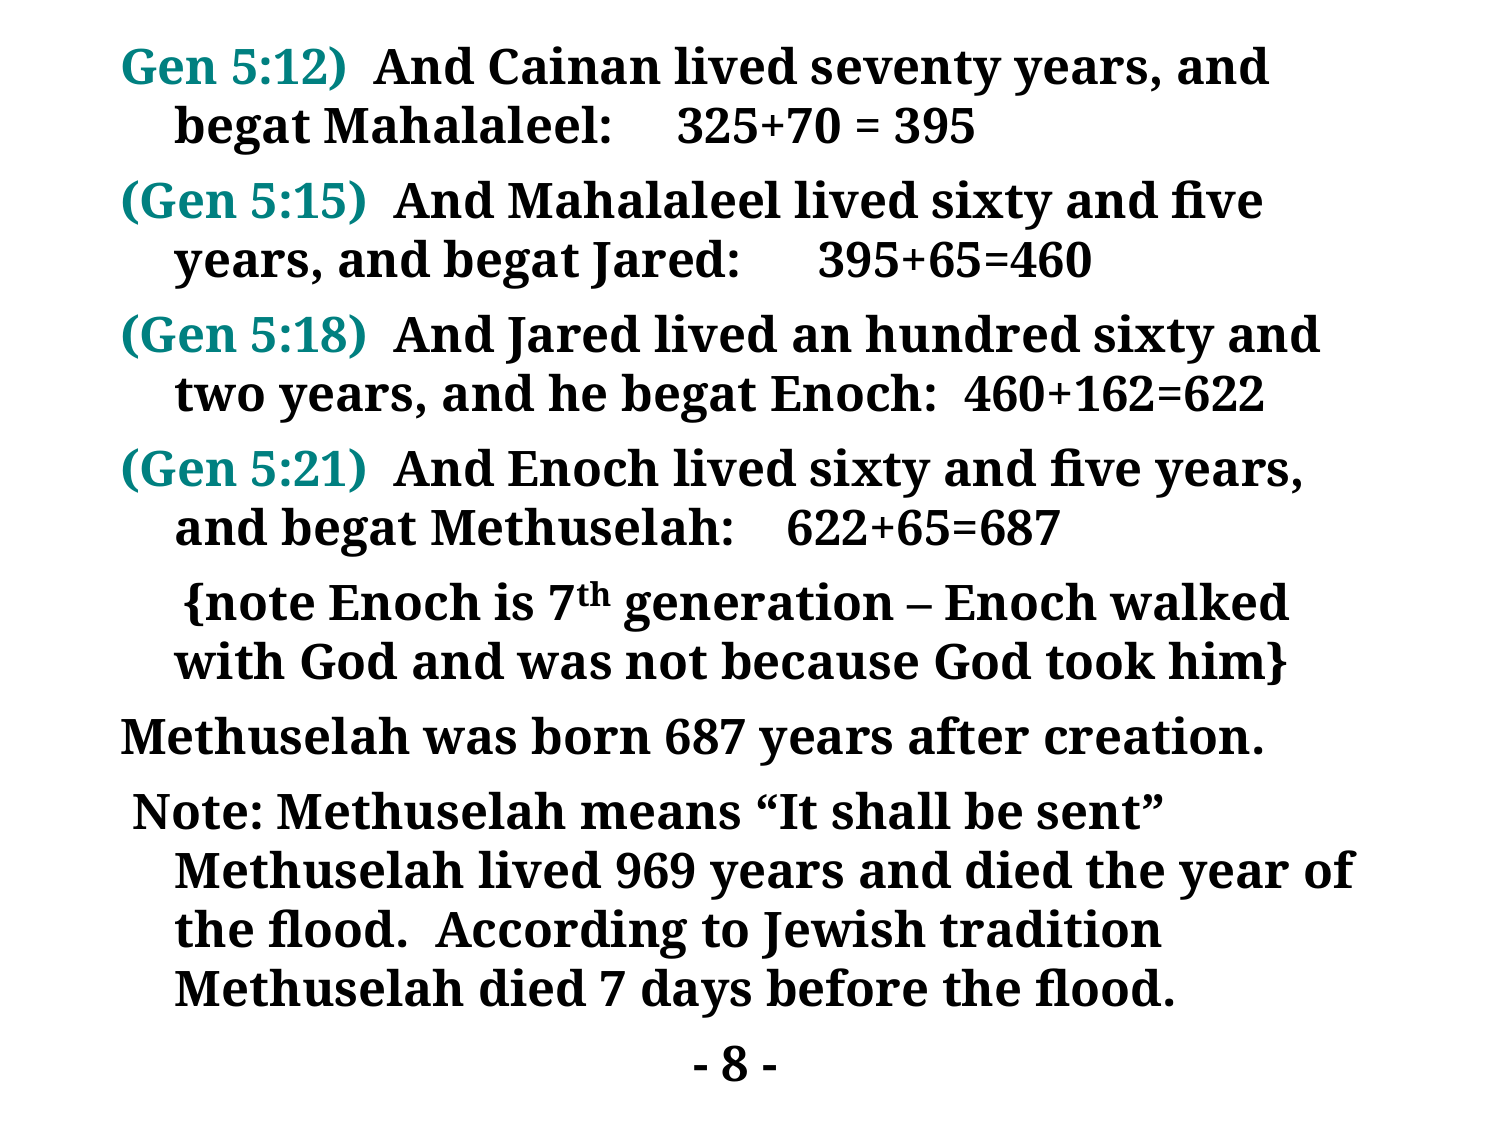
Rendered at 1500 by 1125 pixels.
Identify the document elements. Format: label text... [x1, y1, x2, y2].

list Gen 5:12) And Cainan lived seventy years, and begat Mahalaleel: 325+70 = 395 (Gen 5:15) And Mahalaleel lived sixty and five years, and begat Jared: 395+65=460 (Gen 5:18) And Jared lived an hundred sixty and two years, and he begat Enoch: 460+162=622 (Gen 5:21) And Enoch lived sixty and five years, and begat Methuselah: 622+65=687 {note Enoch is 7th generation – Enoch walked with God and was not because God took him} Methuselah was born 687 years after creation. Note: Methuselah means “It shall be sent” Methuselah lived 969 years and died the year of the flood. According to Jewish tradition Methuselah died 7 days before the flood. - 8 - [50, 28, 1401, 1100]
